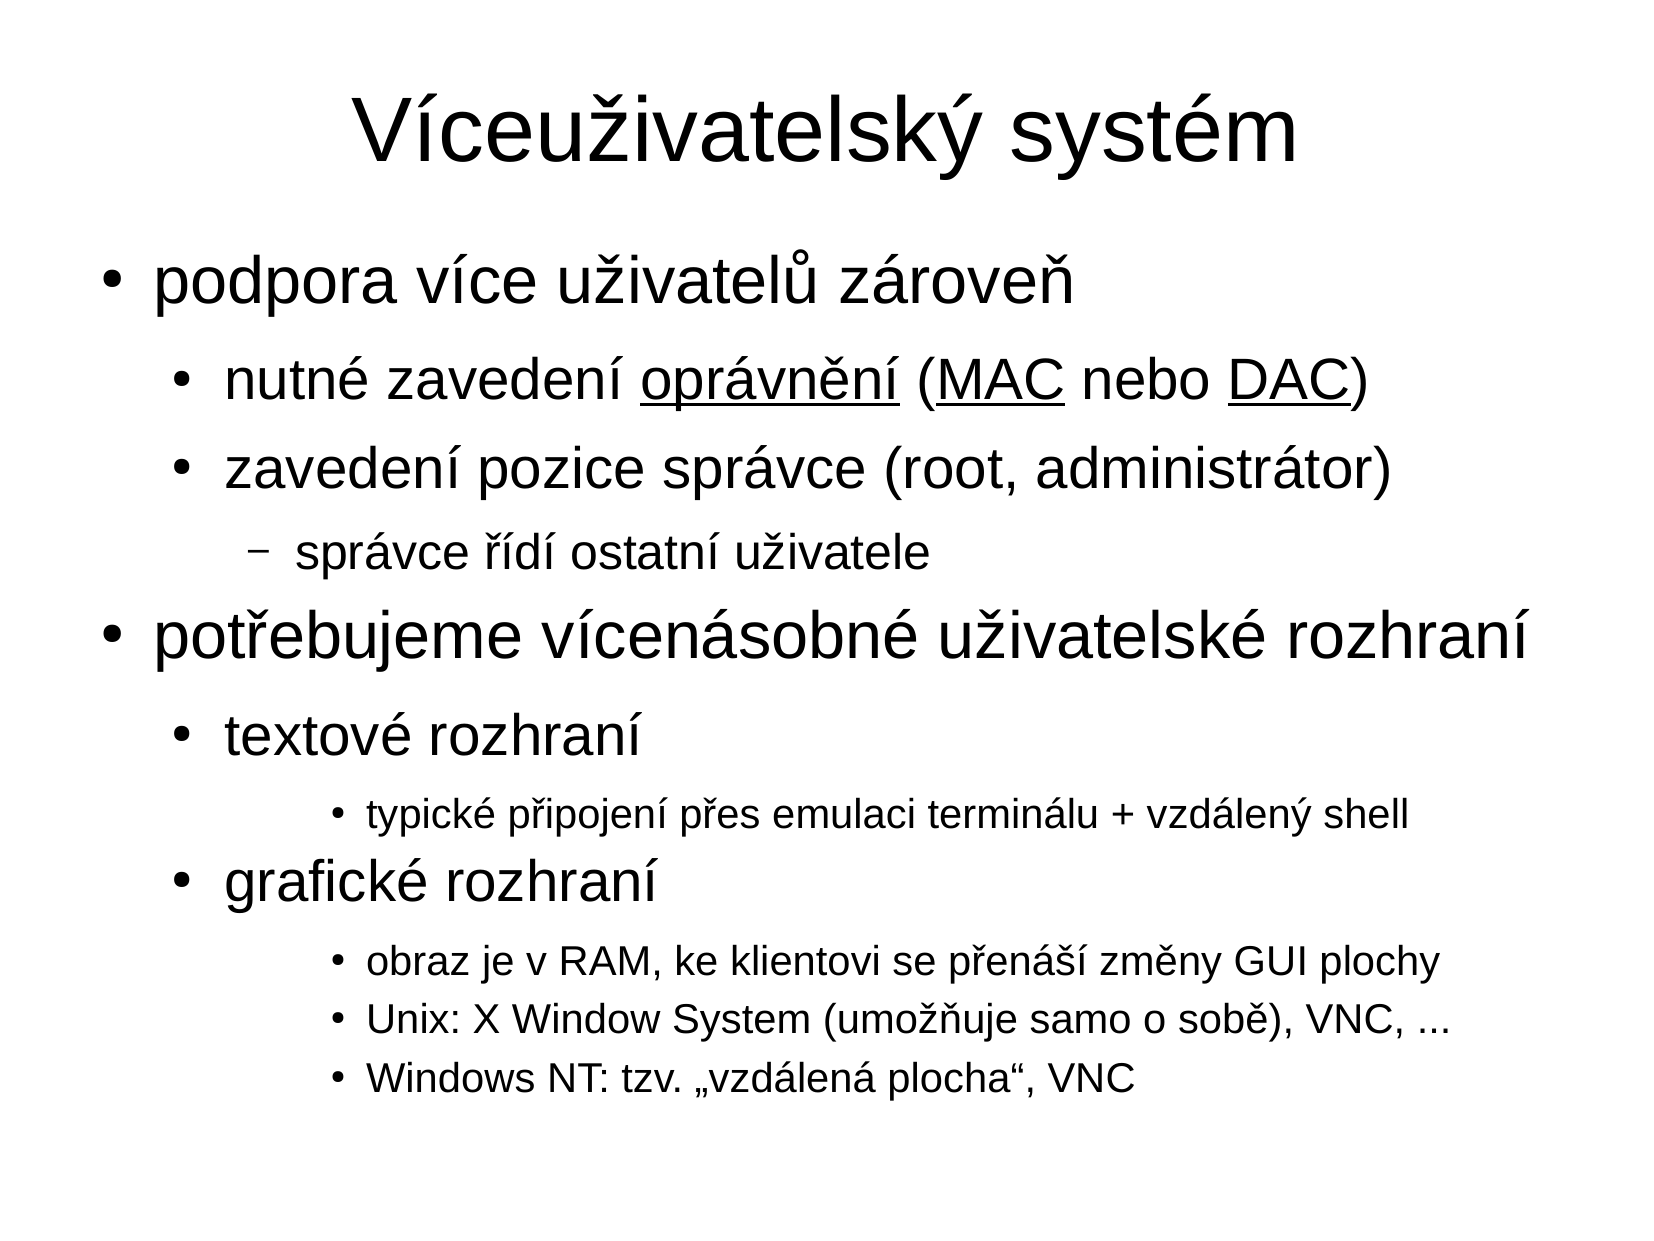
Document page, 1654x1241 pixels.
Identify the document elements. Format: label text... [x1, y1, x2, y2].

list podpora více uživatelů zároveň nutné zavedení oprávnění (MAC nebo DAC) zavedení pozice správce (root, administrátor) správce řídí ostatní uživatele potřebujeme vícenásobné uživatelské rozhraní textové rozhraní typické připojení přes emulaci terminálu + vzdálený shell grafické rozhraní obraz je v RAM, ke klientovi se přenáší změny GUI plochy Unix: X Window System (umožňuje samo o sobě), VNC, ... Windows NT: tzv. „vzdálená plocha“, VNC [82, 242, 1571, 1102]
title Víceuživatelský systém [82, 33, 1571, 226]
